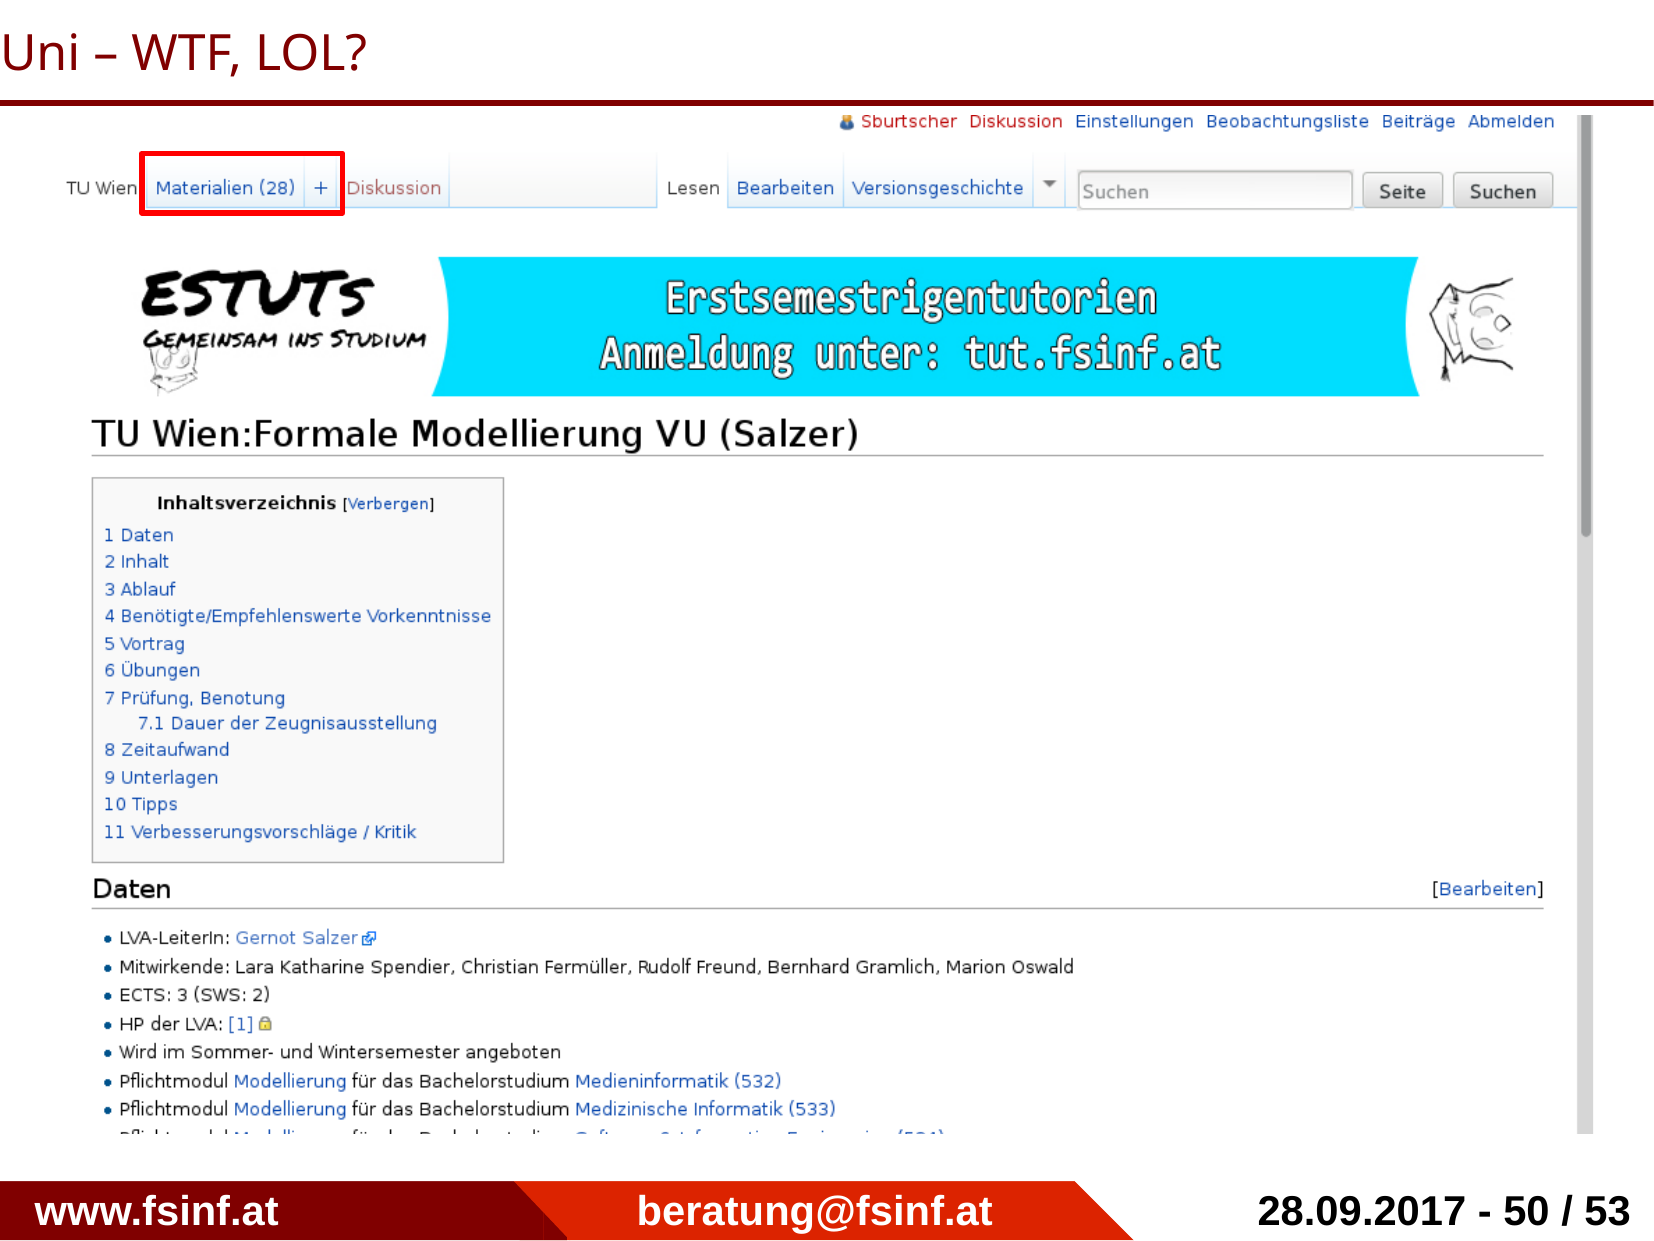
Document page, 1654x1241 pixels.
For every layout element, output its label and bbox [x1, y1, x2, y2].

picture [59, 115, 1594, 1134]
